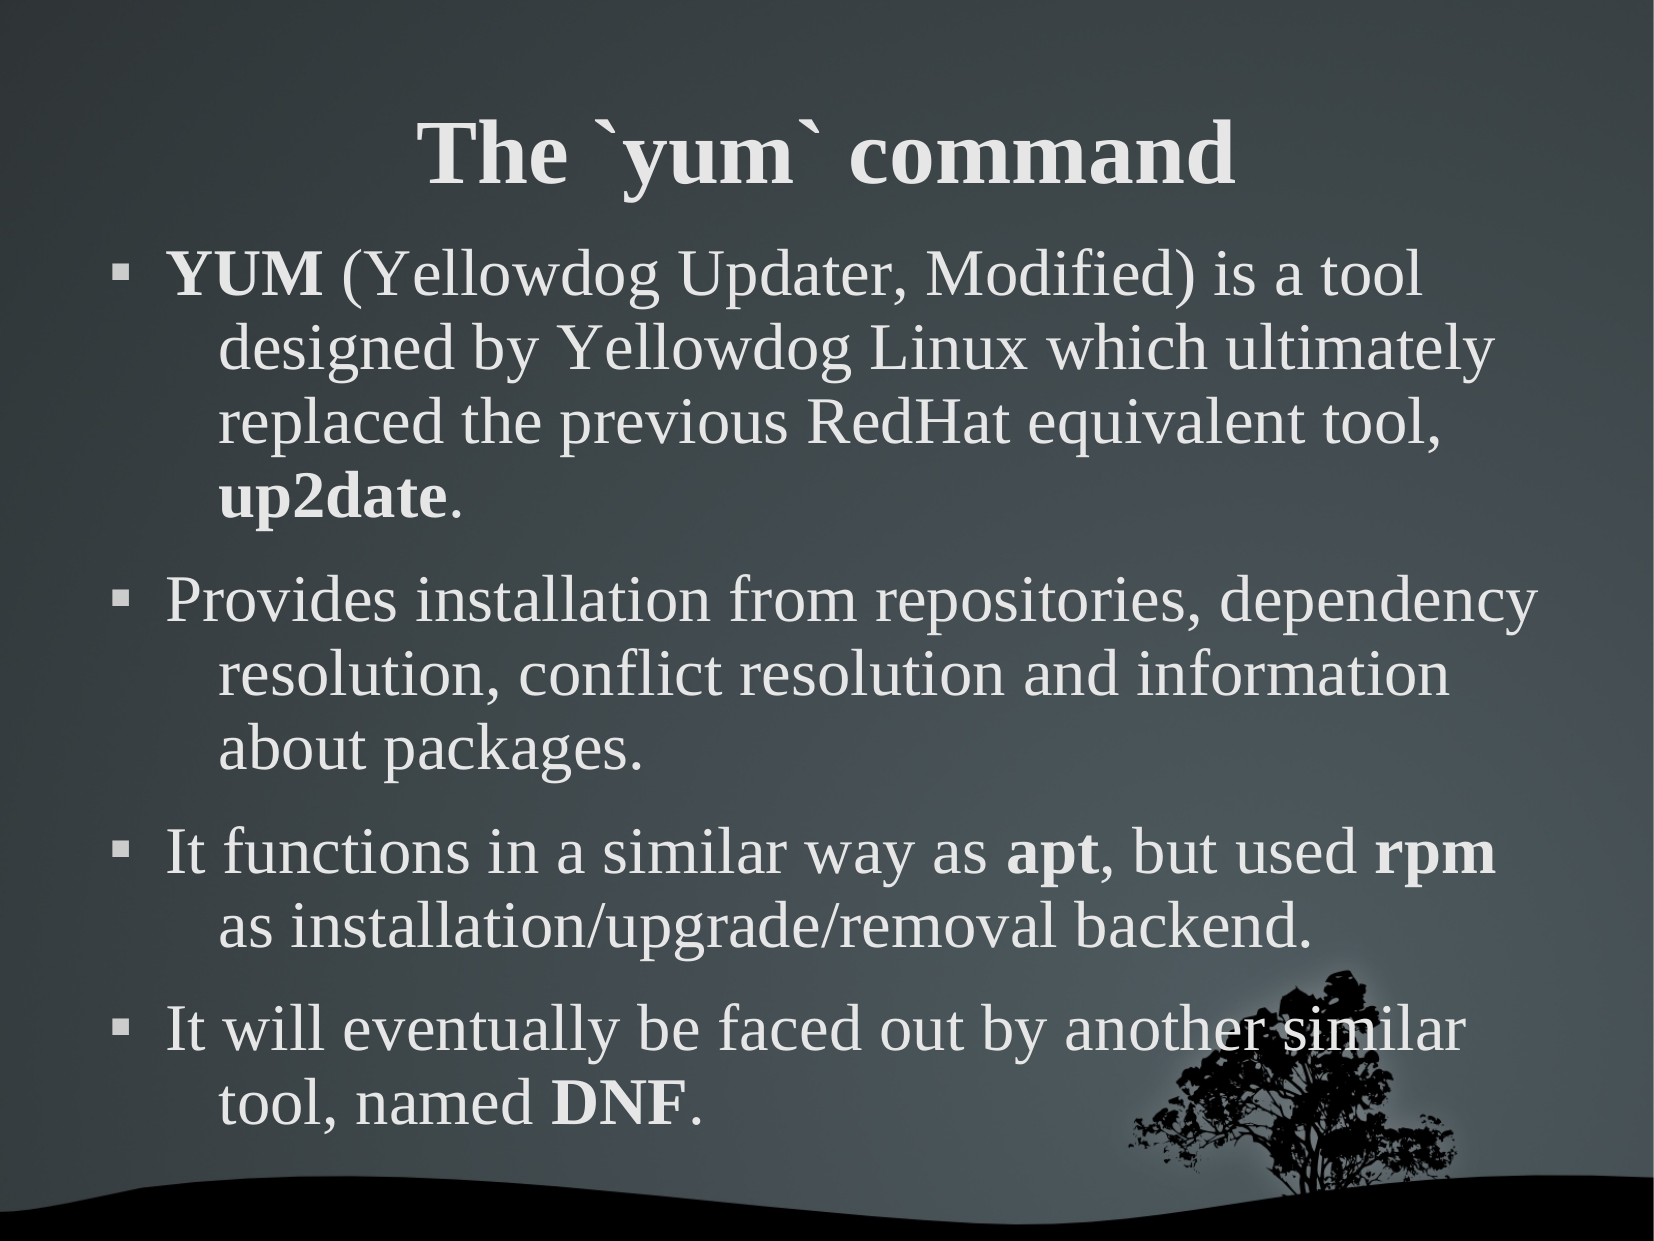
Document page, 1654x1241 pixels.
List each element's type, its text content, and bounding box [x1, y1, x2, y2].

title The `yum` command [82, 49, 1571, 257]
picture [0, 0, 1654, 1241]
list YUM (Yellowdog Updater, Modified) is a tool designed by Yellowdog Linux which ultimately replaced the previous RedHat equivalent tool, up2date. Provides installation from repositories, dependency resolution, conflict resolution and information about packages. It functions in a similar way as apt, but used rpm as installation/upgrade/removal backend. It will eventually be faced out by another similar tool, named DNF. [76, 236, 1565, 1197]
